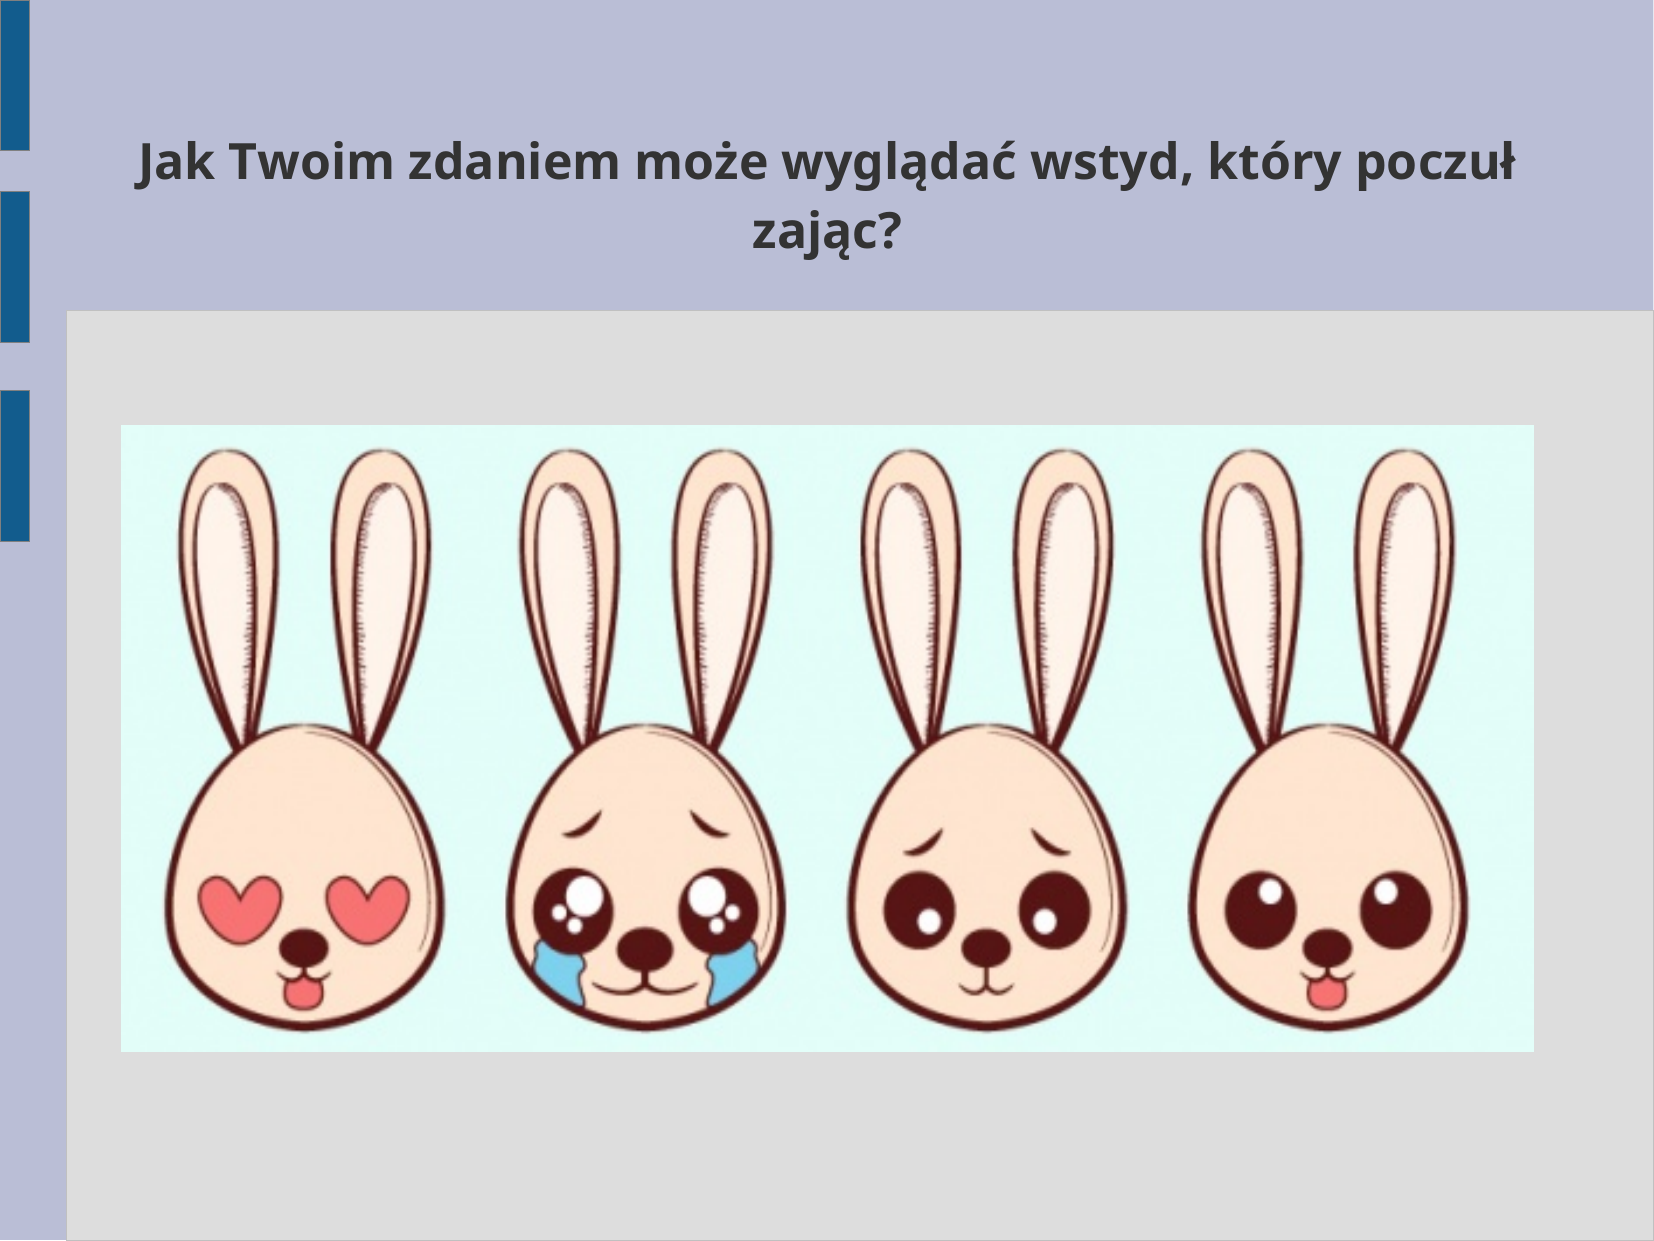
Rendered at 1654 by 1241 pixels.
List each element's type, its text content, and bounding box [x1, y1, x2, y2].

picture [121, 425, 1534, 1052]
title Jak Twoim zdaniem może wyglądać wstyd, który poczuł zając? [121, 91, 1534, 299]
